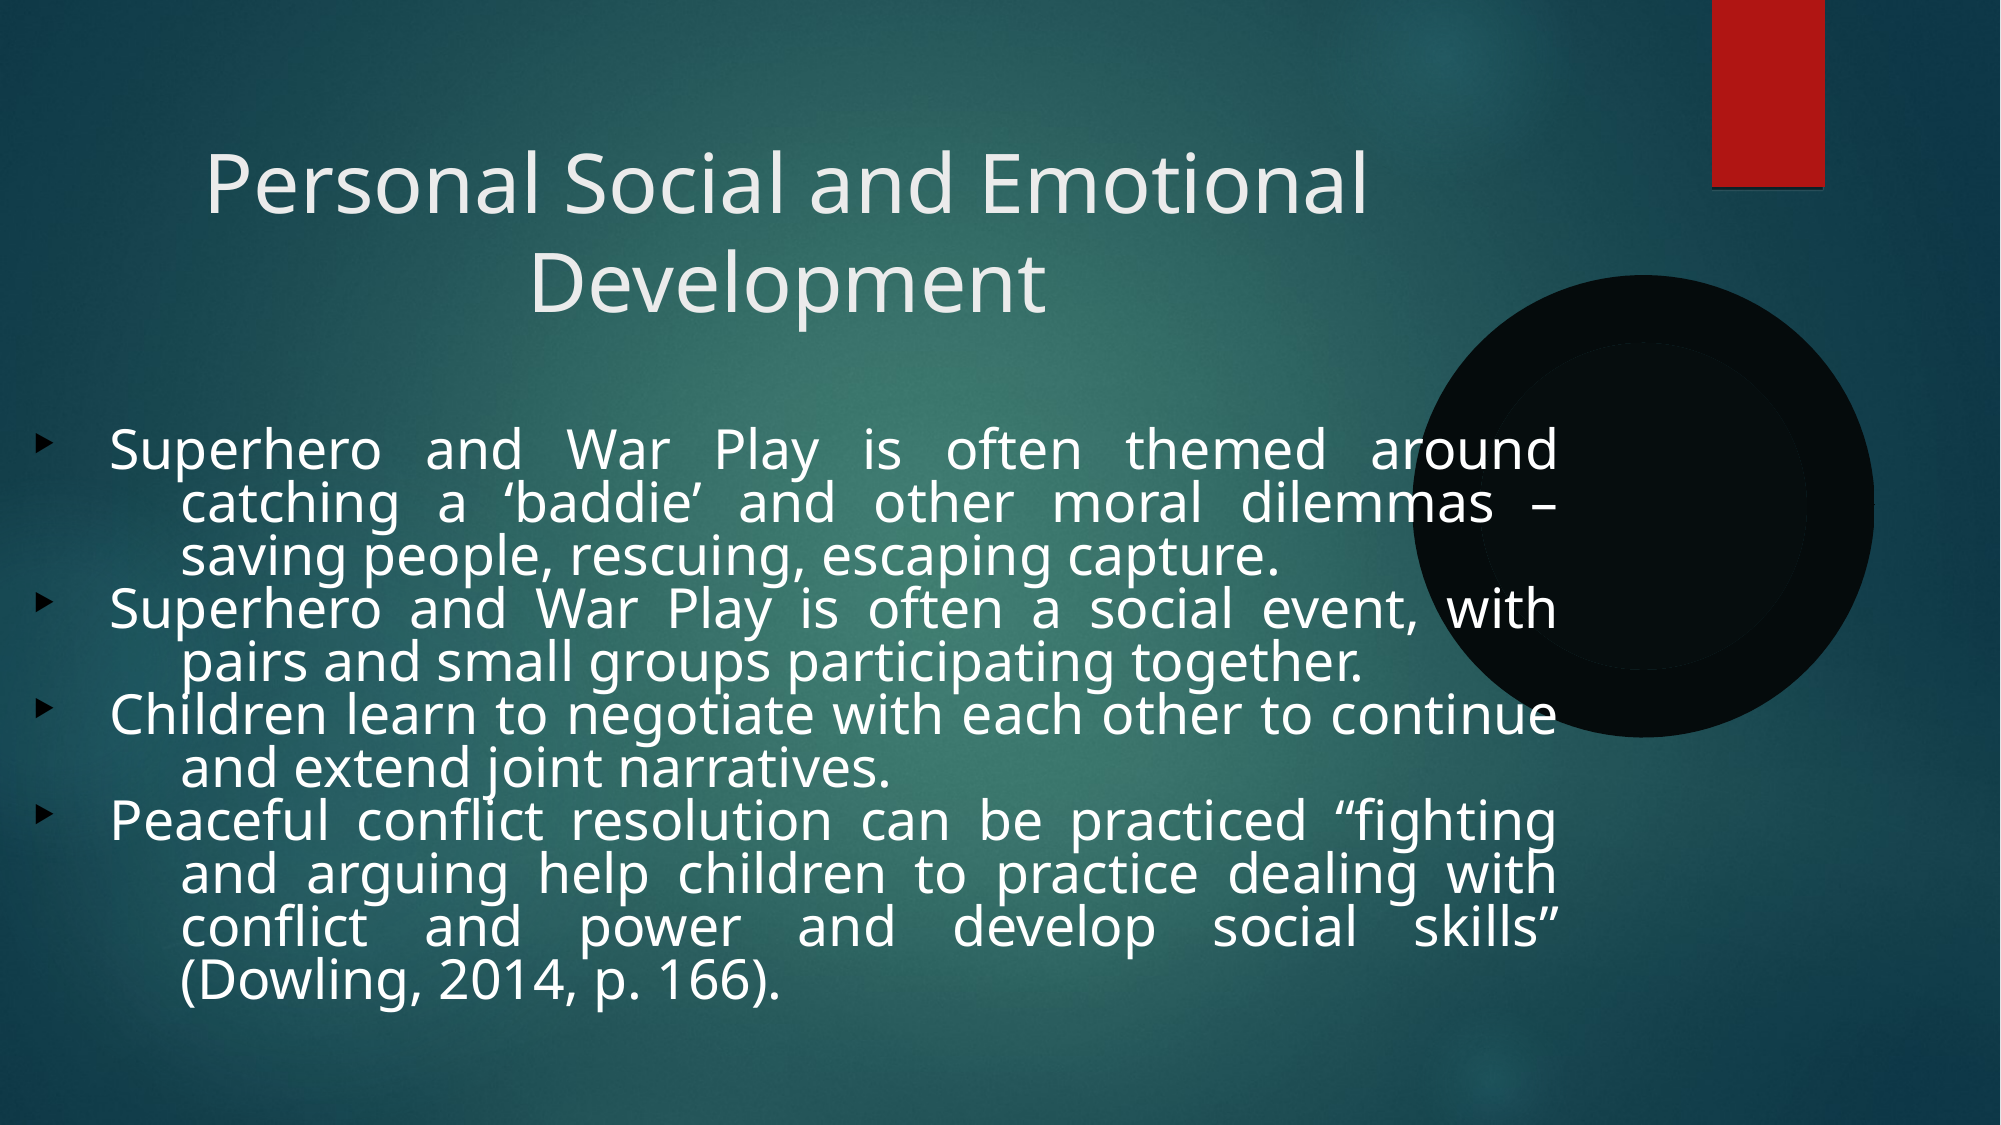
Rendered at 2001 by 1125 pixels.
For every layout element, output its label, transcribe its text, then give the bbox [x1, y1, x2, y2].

list Superhero and War Play is often themed around catching a ‘baddie’ and other moral dilemmas – saving people, rescuing, escaping capture. Superhero and War Play is often a social event, with pairs and small groups participating together. Children learn to negotiate with each other to continue and extend joint narratives. Peaceful conflict resolution can be practiced “fighting and arguing help children to practice dealing with conflict and power and develop social skills” (Dowling, 2014, p. 166). [0, 419, 1576, 1021]
title Personal Social and Emotional Development [0, 123, 1576, 320]
